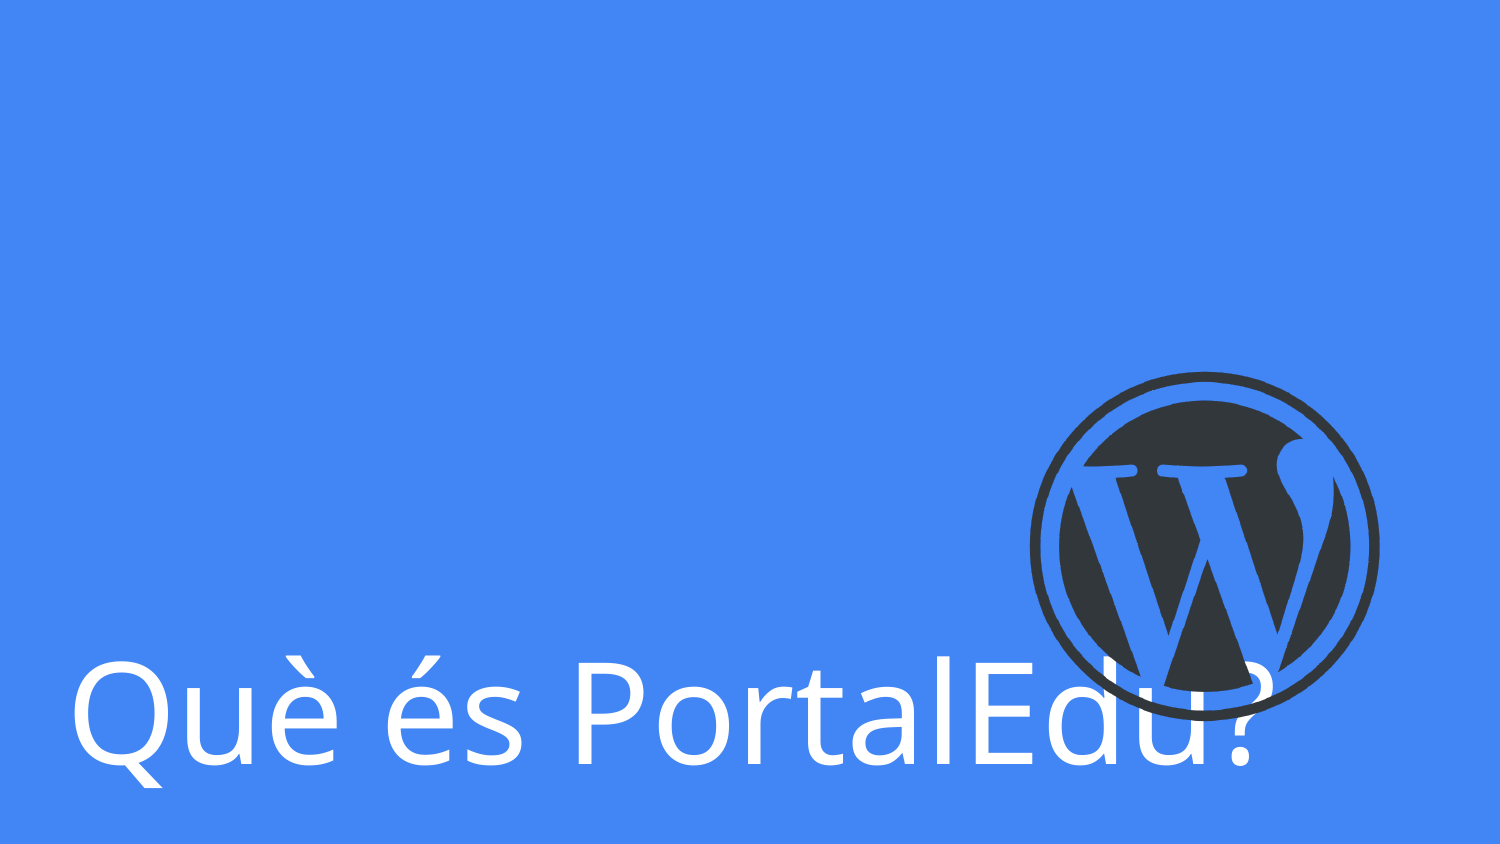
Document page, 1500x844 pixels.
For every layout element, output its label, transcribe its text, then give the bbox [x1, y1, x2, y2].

title Què és PortalEdu? [51, 406, 942, 809]
picture [942, 284, 1467, 809]
